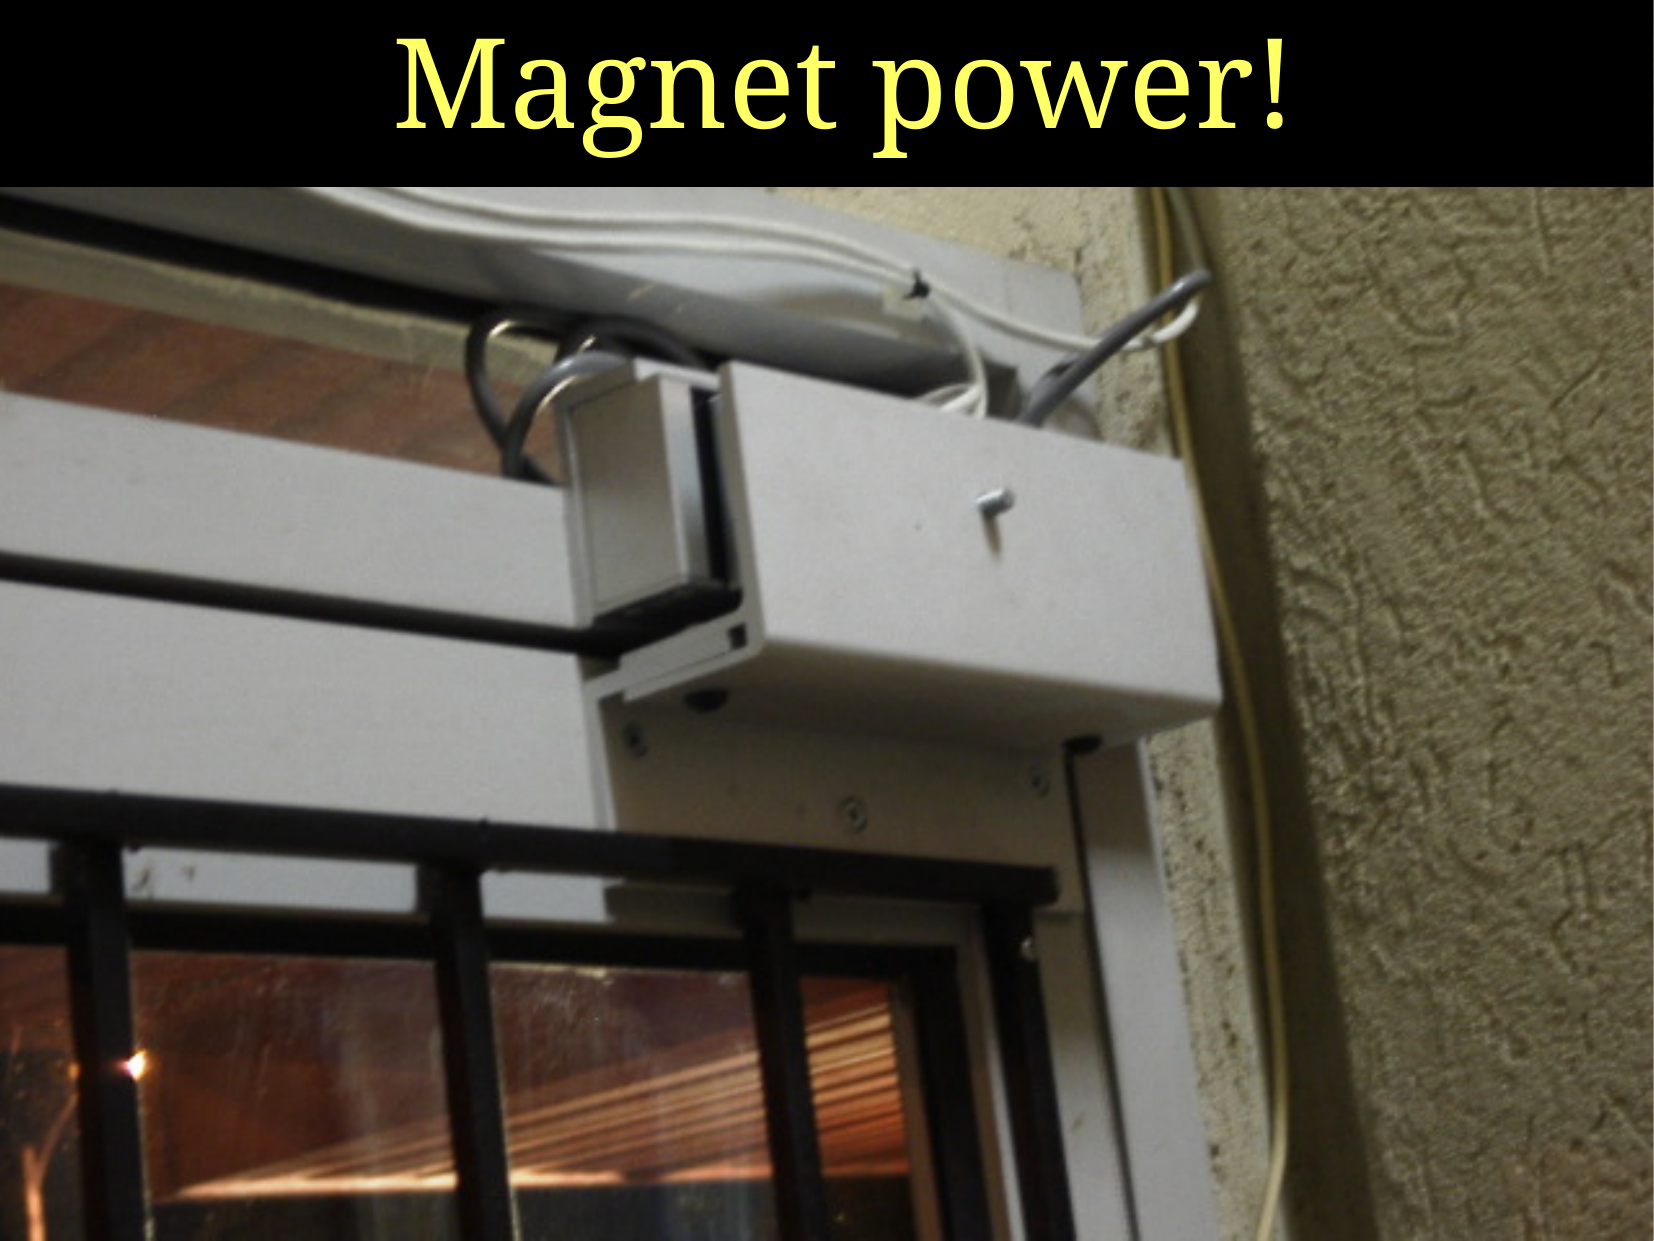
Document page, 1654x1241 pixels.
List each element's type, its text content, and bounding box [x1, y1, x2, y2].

picture [0, 187, 1654, 1241]
text_box Magnet power! [0, 0, 1654, 187]
